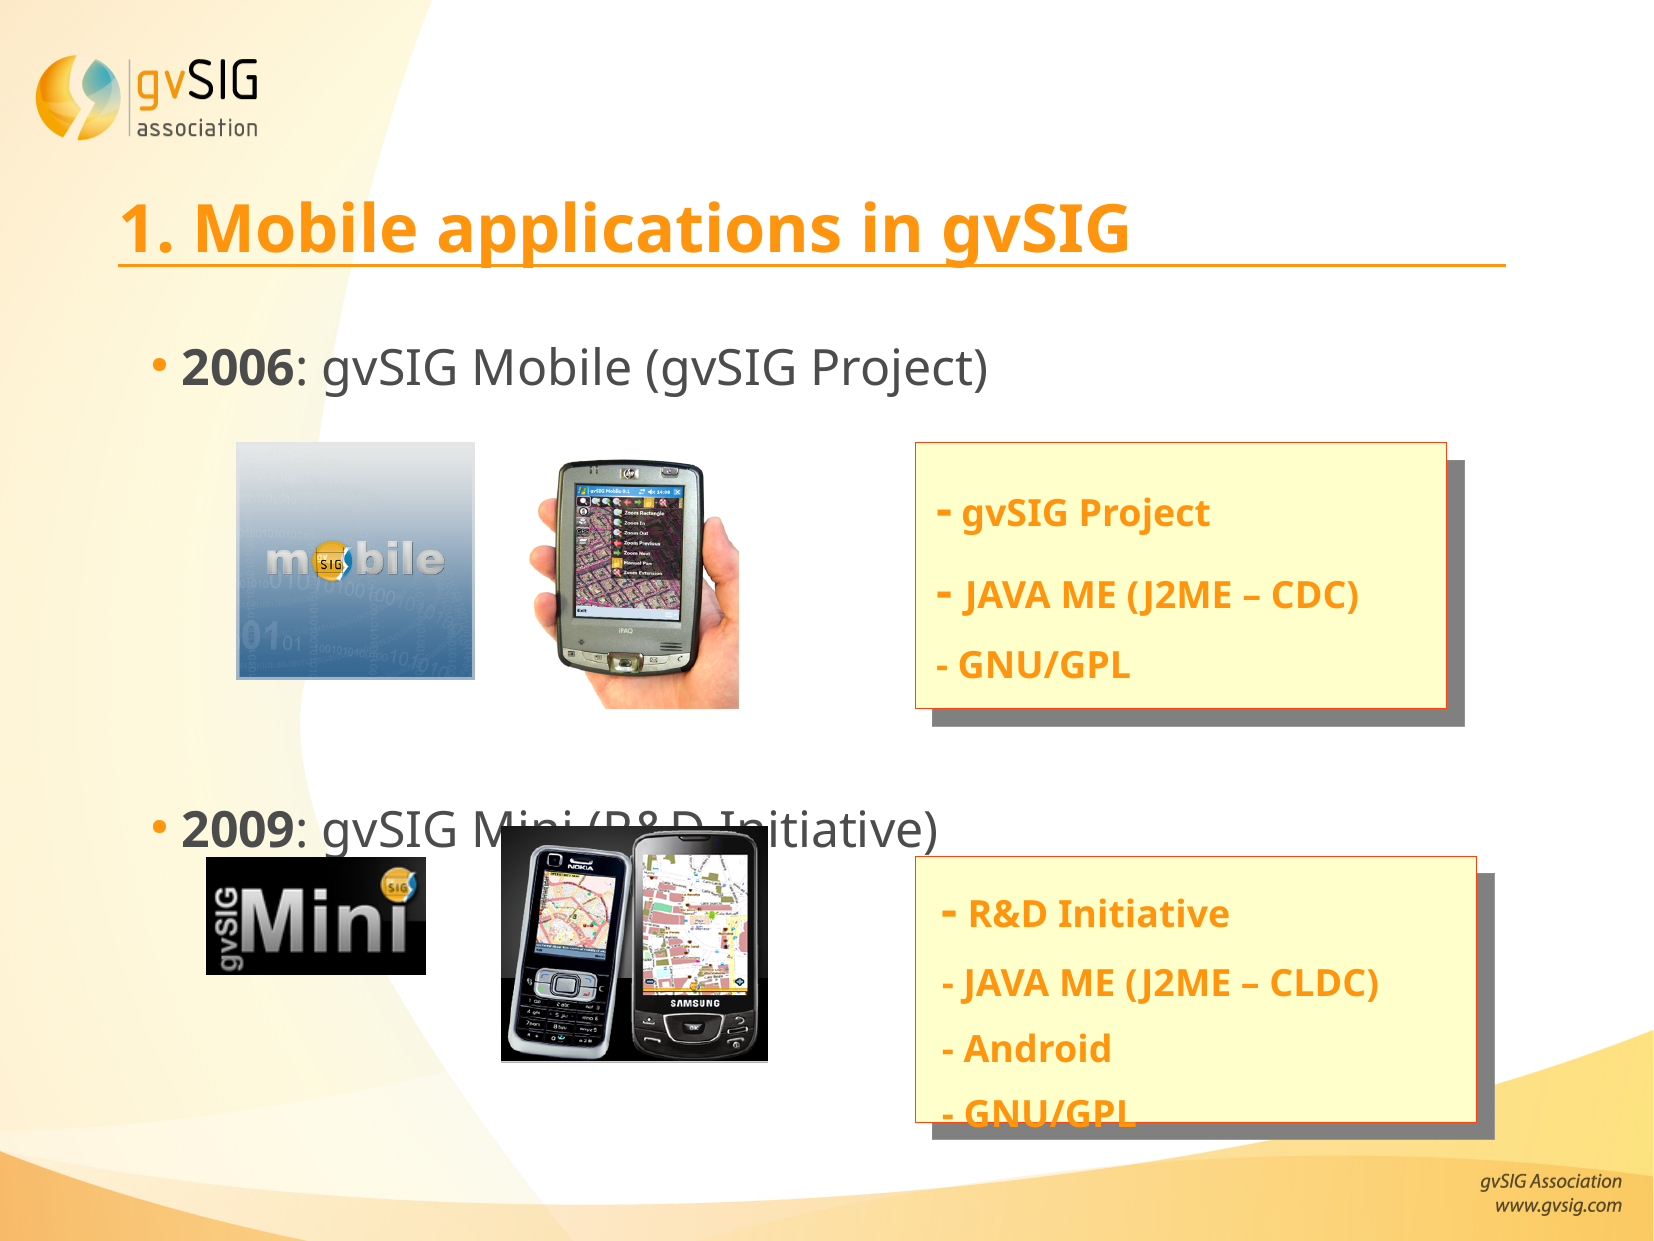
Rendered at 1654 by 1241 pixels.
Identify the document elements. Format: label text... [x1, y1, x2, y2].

picture [0, 0, 1654, 1241]
text_box [915, 442, 1447, 472]
text_box [915, 856, 1477, 873]
text_box - gvSIG Project - JAVA ME (J2ME – CDC) - GNU/GPL [879, 472, 1477, 730]
text_box - R&D Initiative - JAVA ME (J2ME – CLDC) - Android - GNU/GPL [885, 873, 1483, 1175]
text_box 2006: gvSIG Mobile (gvSIG Project) 2009: gvSIG Mini (R&D Initiative) [135, 324, 1524, 1034]
title 1. Mobile applications in gvSIG [118, 177, 1607, 276]
